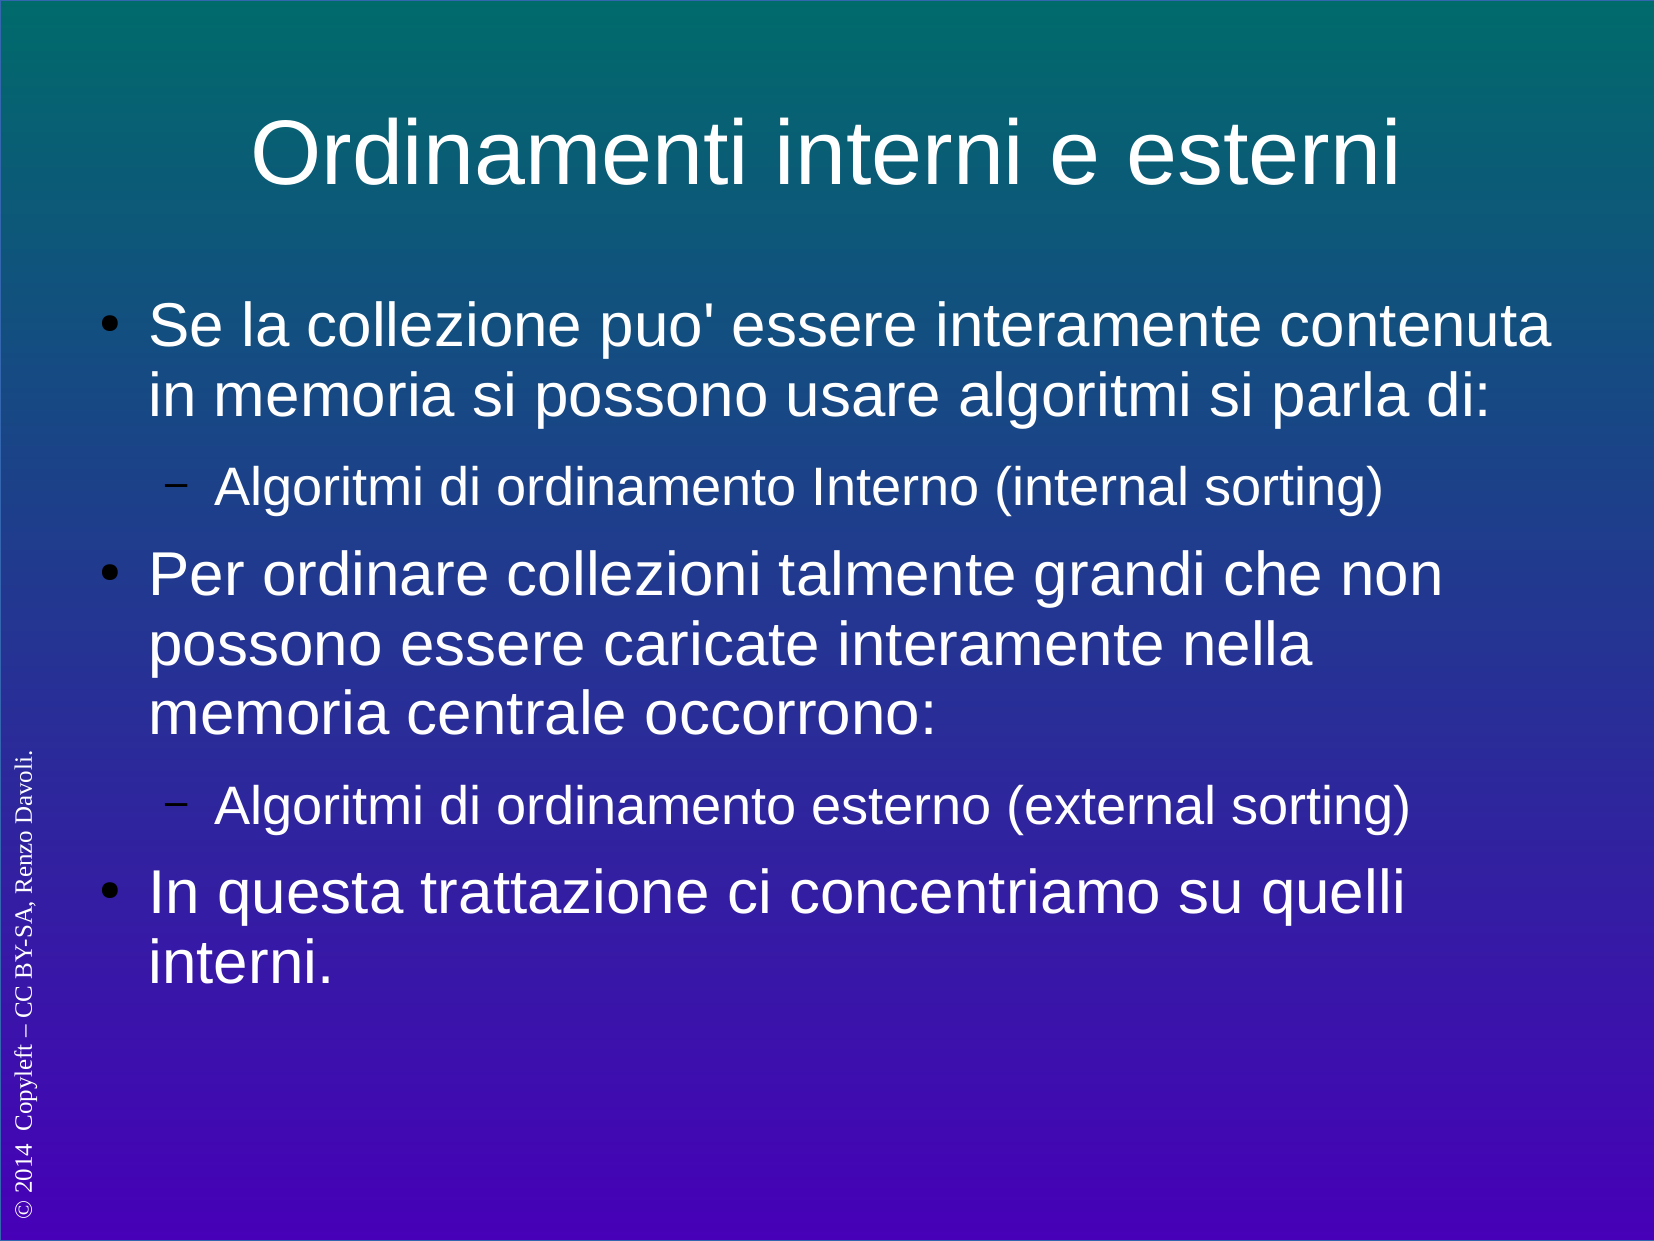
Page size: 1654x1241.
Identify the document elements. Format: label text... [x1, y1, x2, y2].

title Ordinamenti interni e esterni [82, 49, 1571, 257]
list Se la collezione puo' essere interamente contenuta in memoria si possono usare algoritmi si parla di: Algoritmi di ordinamento Interno (internal sorting) Per ordinare collezioni talmente grandi che non possono essere caricate interamente nella memoria centrale occorrono: Algoritmi di ordinamento esterno (external sorting) In questa trattazione ci concentriamo su quelli interni. [82, 290, 1571, 1010]
